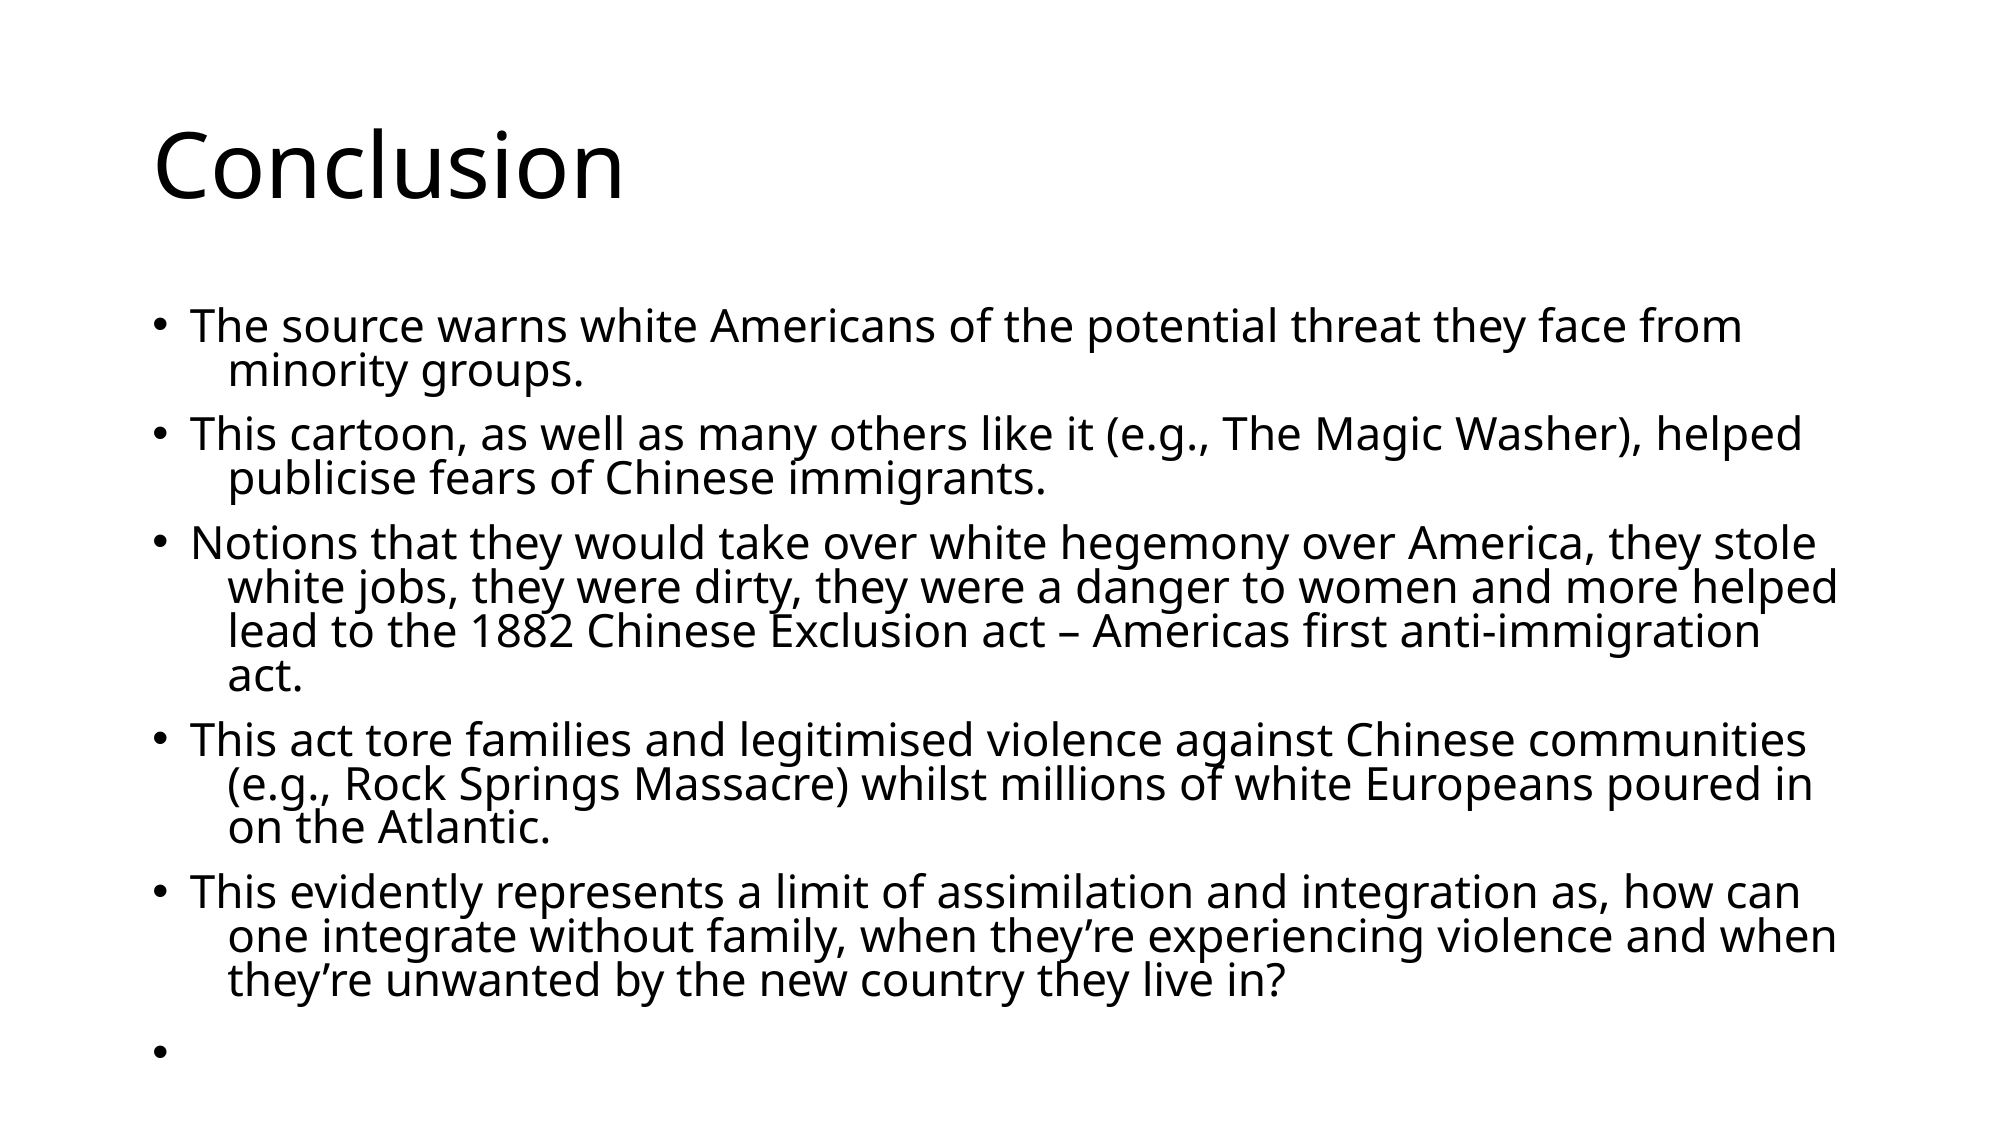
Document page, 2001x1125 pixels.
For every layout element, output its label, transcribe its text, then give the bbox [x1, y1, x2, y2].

list The source warns white Americans of the potential threat they face from minority groups. This cartoon, as well as many others like it (e.g., The Magic Washer), helped publicise fears of Chinese immigrants. Notions that they would take over white hegemony over America, they stole white jobs, they were dirty, they were a danger to women and more helped lead to the 1882 Chinese Exclusion act – Americas first anti-immigration act. This act tore families and legitimised violence against Chinese communities (e.g., Rock Springs Massacre) whilst millions of white Europeans poured in on the Atlantic. This evidently represents a limit of assimilation and integration as, how can one integrate without family, when they’re experiencing violence and when they’re unwanted by the new country they live in? [137, 299, 1863, 1014]
title Conclusion [137, 59, 1863, 278]
